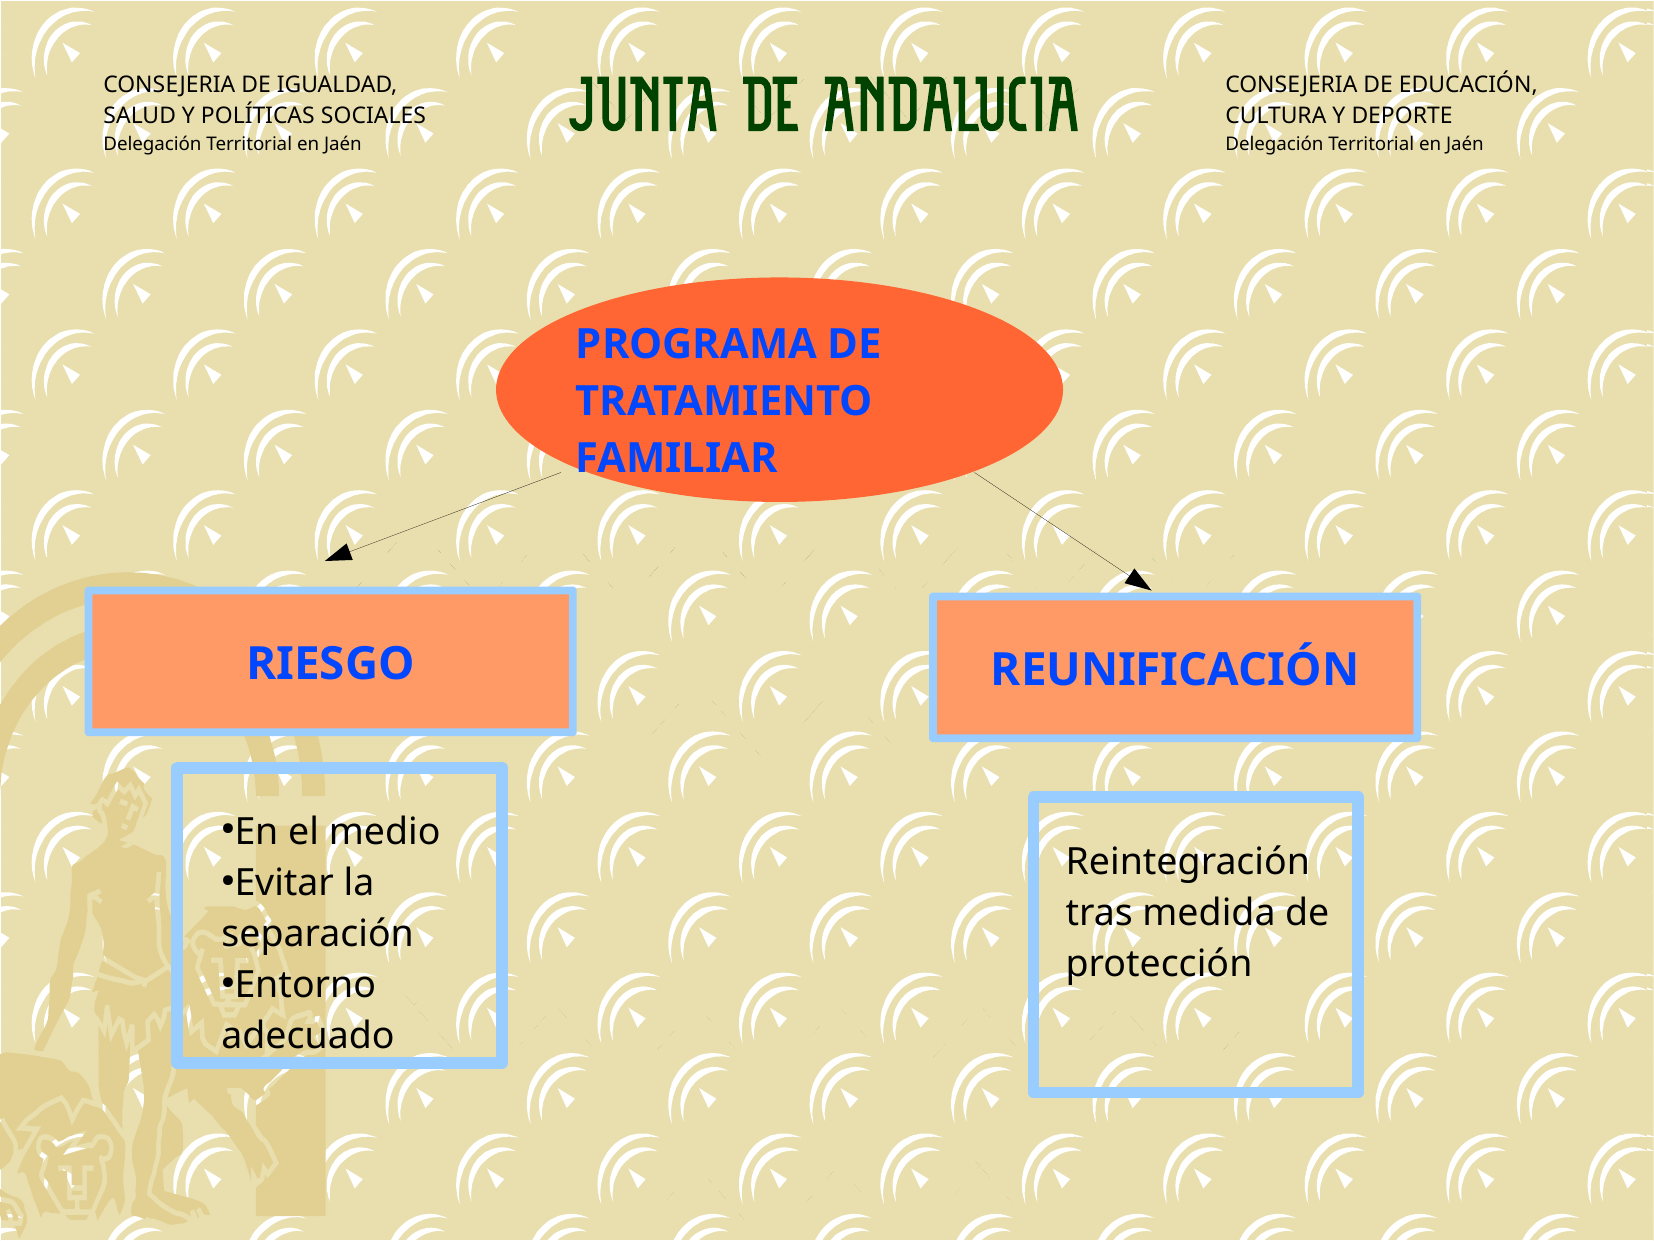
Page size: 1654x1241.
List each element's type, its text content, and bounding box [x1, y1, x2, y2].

text_box PROGRAMA DE TRATAMIENTO FAMILIAR [561, 306, 1004, 473]
text_box CONSEJERIA DE IGUALDAD, SALUD Y POLÍTICAS SOCIALES Delegación Territorial en Jaén [88, 60, 464, 148]
picture [0, 0, 1654, 1241]
text_box [1004, 321, 1064, 459]
text_box REUNIFICACIÓN [932, 596, 1418, 739]
text_box Reintegración tras medida de protección [1050, 826, 1347, 1063]
text_box CONSEJERIA DE EDUCACIÓN, CULTURA Y DEPORTE Delegación Territorial en Jaén [1210, 60, 1575, 148]
text_box [590, 277, 969, 306]
text_box En el medio Evitar la separación Entorno adecuado [206, 797, 473, 1039]
text_box RIESGO [88, 590, 573, 733]
text_box [589, 473, 970, 502]
text_box [496, 318, 561, 462]
